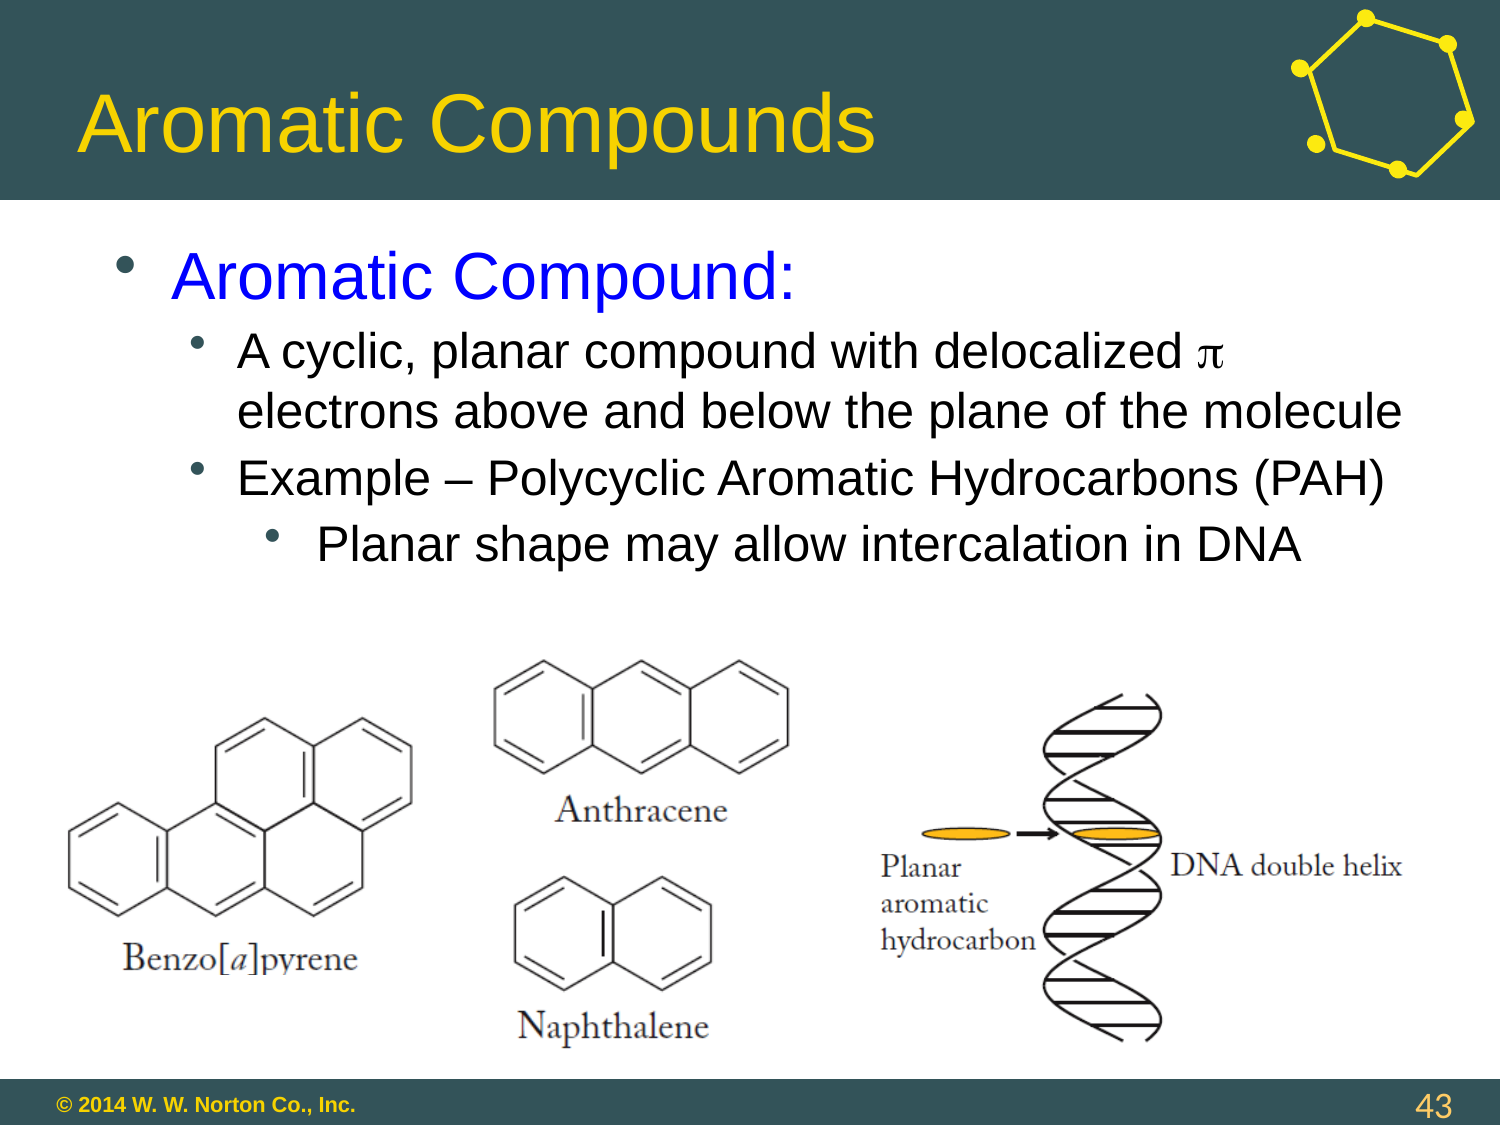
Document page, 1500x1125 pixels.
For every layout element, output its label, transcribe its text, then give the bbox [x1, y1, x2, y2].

picture [478, 654, 797, 829]
picture [875, 680, 1411, 1051]
slide_number <number> [1400, 1073, 1475, 1125]
picture [60, 713, 420, 975]
picture [502, 875, 739, 1054]
list Aromatic Compound: A cyclic, planar compound with delocalized  electrons above and below the plane of the molecule Example – Polycyclic Aromatic Hydrocarbons (PAH) Planar shape may allow intercalation in DNA [99, 224, 1438, 950]
title Aromatic Compounds [62, 24, 1338, 213]
